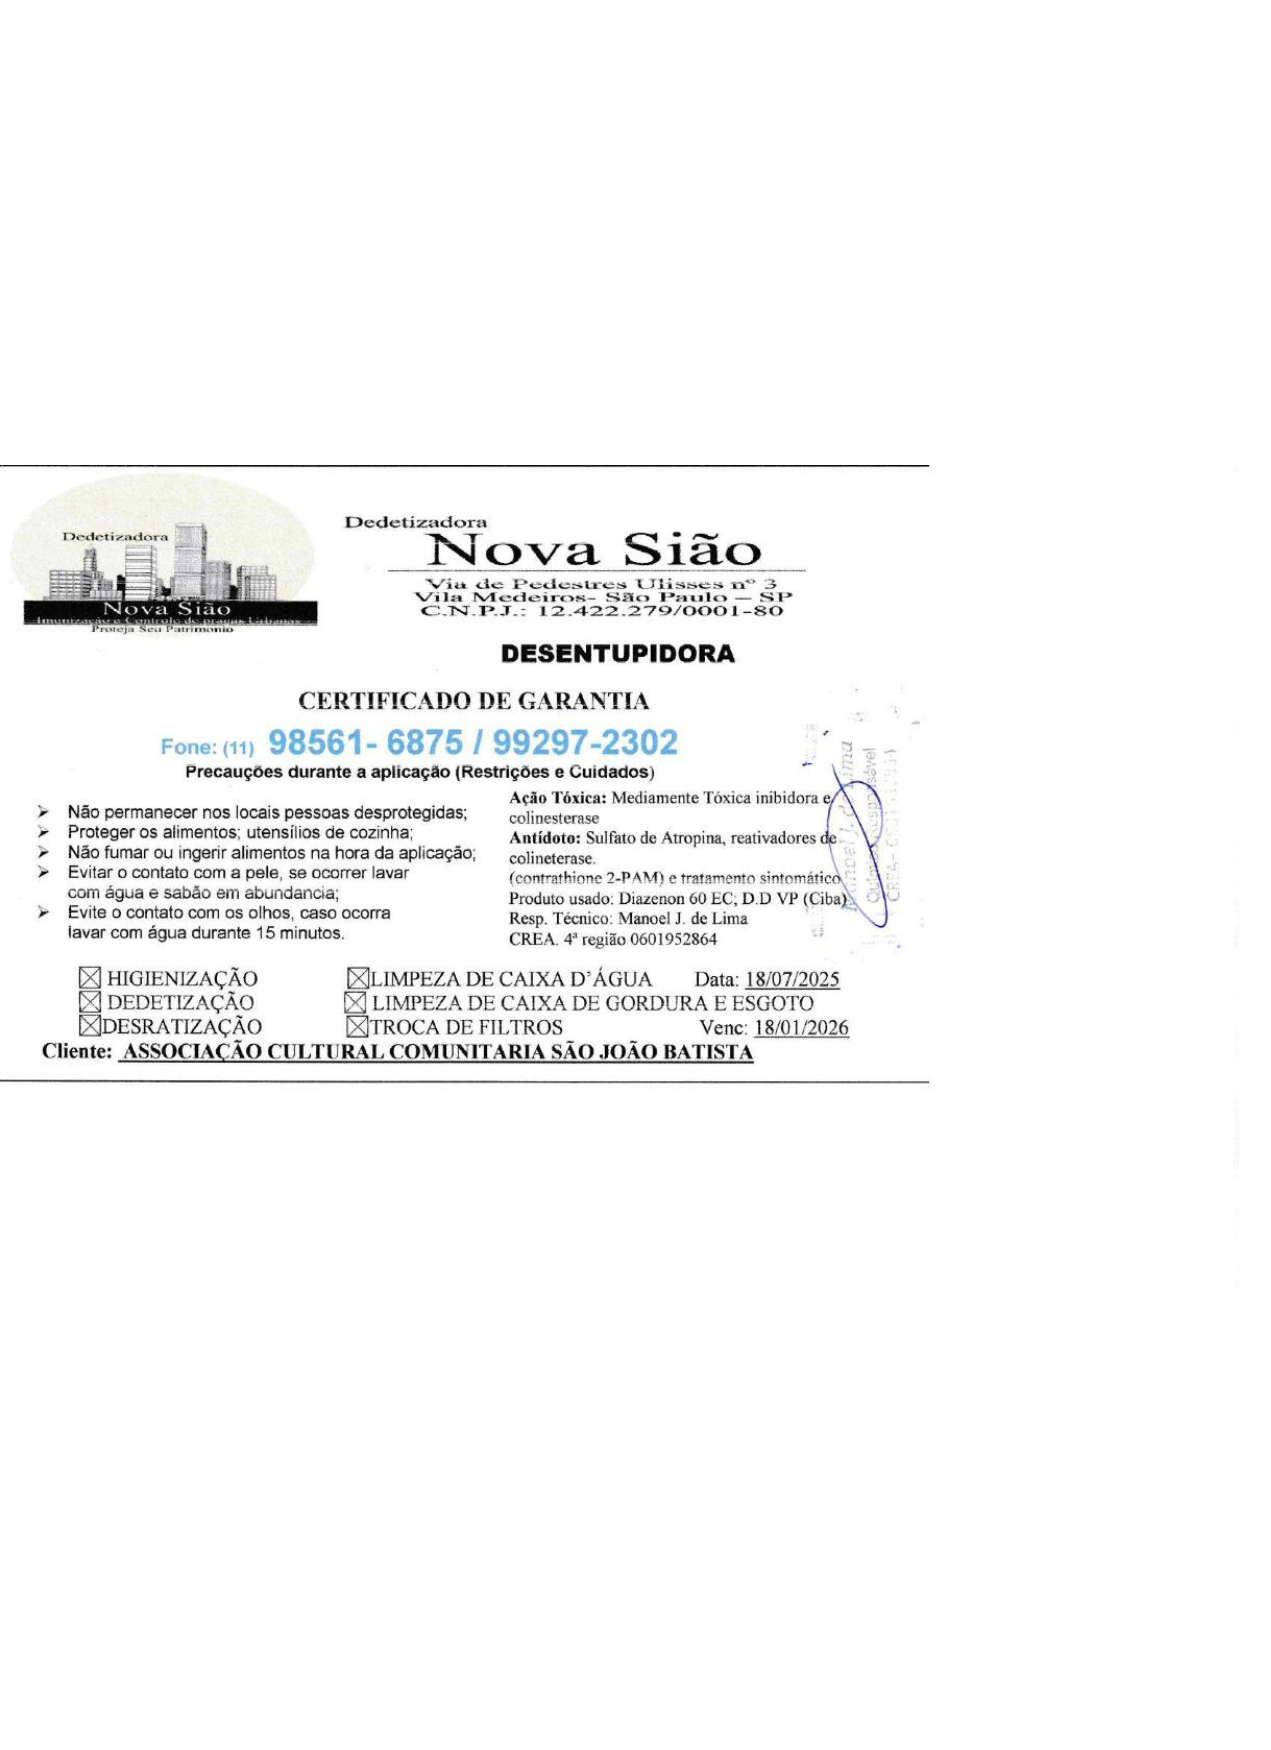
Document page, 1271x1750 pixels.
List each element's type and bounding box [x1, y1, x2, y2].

text_box [0, 465, 1240, 1289]
